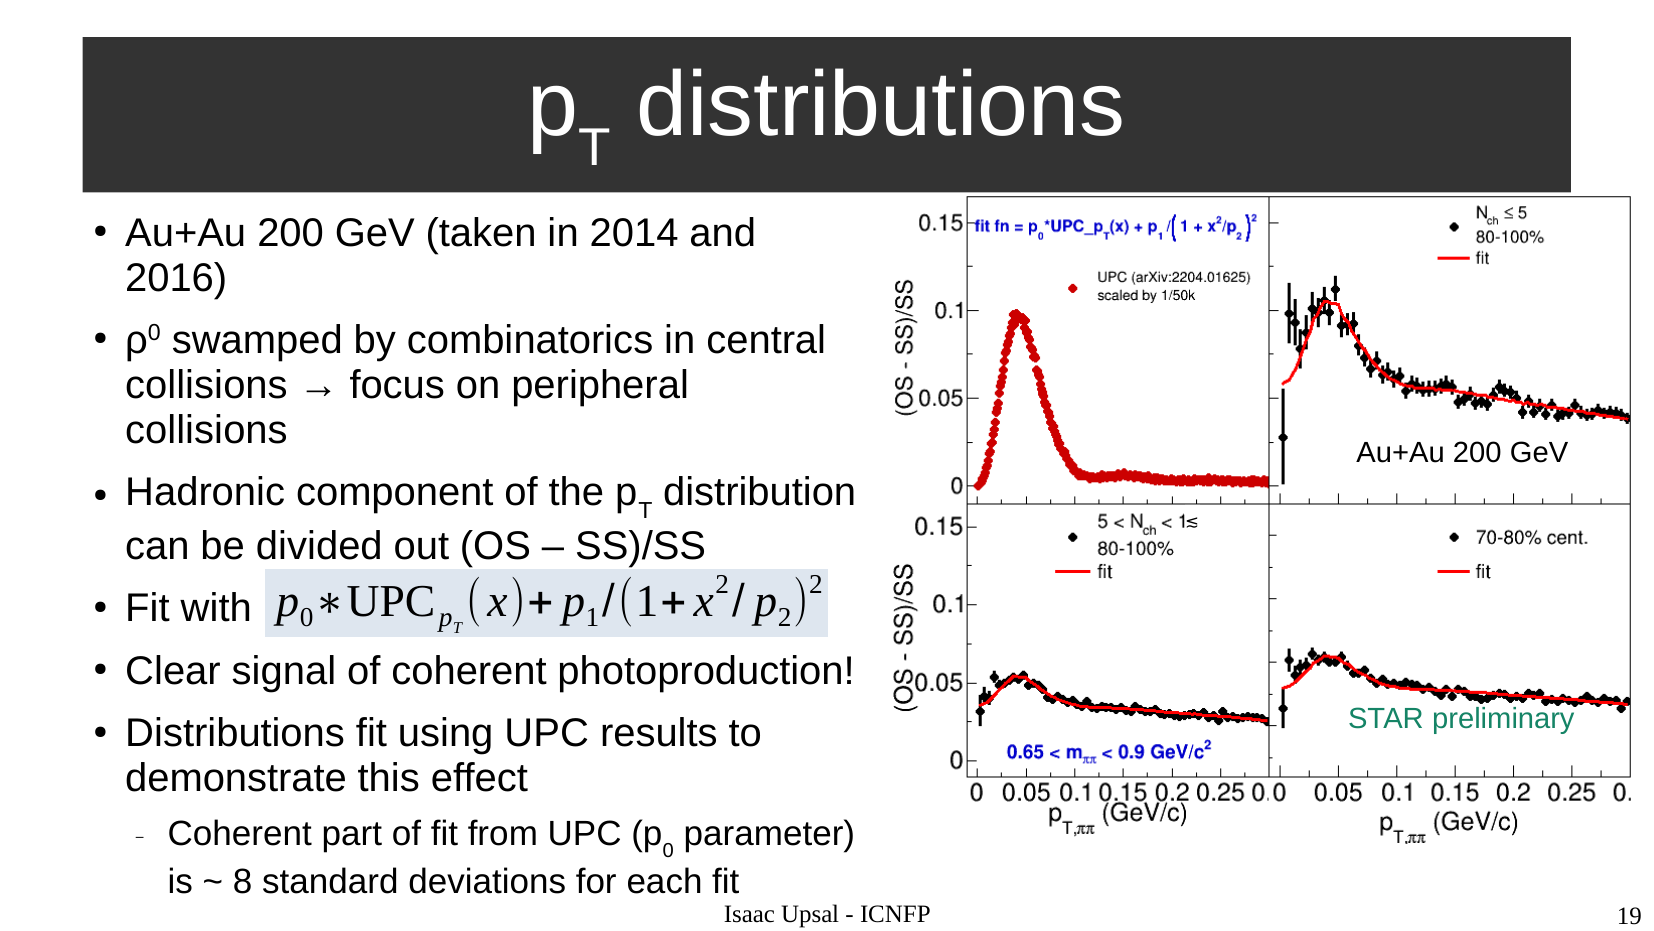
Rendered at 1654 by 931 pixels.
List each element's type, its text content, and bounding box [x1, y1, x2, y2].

picture [867, 164, 1654, 845]
list Au+Au 200 GeV (taken in 2014 and 2016) ρ0 swamped by combinatorics in central collisions → focus on peripheral collisions Hadronic component of the pT distribution can be divided out (OS – SS)/SS Fit with Clear signal of coherent photoproduction! Distributions fit using UPC results to demonstrate this effect Coherent part of fit from UPC (p0 parameter) is ~ 8 standard deviations for each fit [82, 210, 859, 931]
text_box Au+Au 200 GeV [1341, 428, 1584, 476]
text_box ≲ [1185, 504, 1201, 539]
title pT distributions [82, 37, 1571, 193]
text_box STAR preliminary [1333, 694, 1591, 743]
chart [265, 569, 829, 637]
